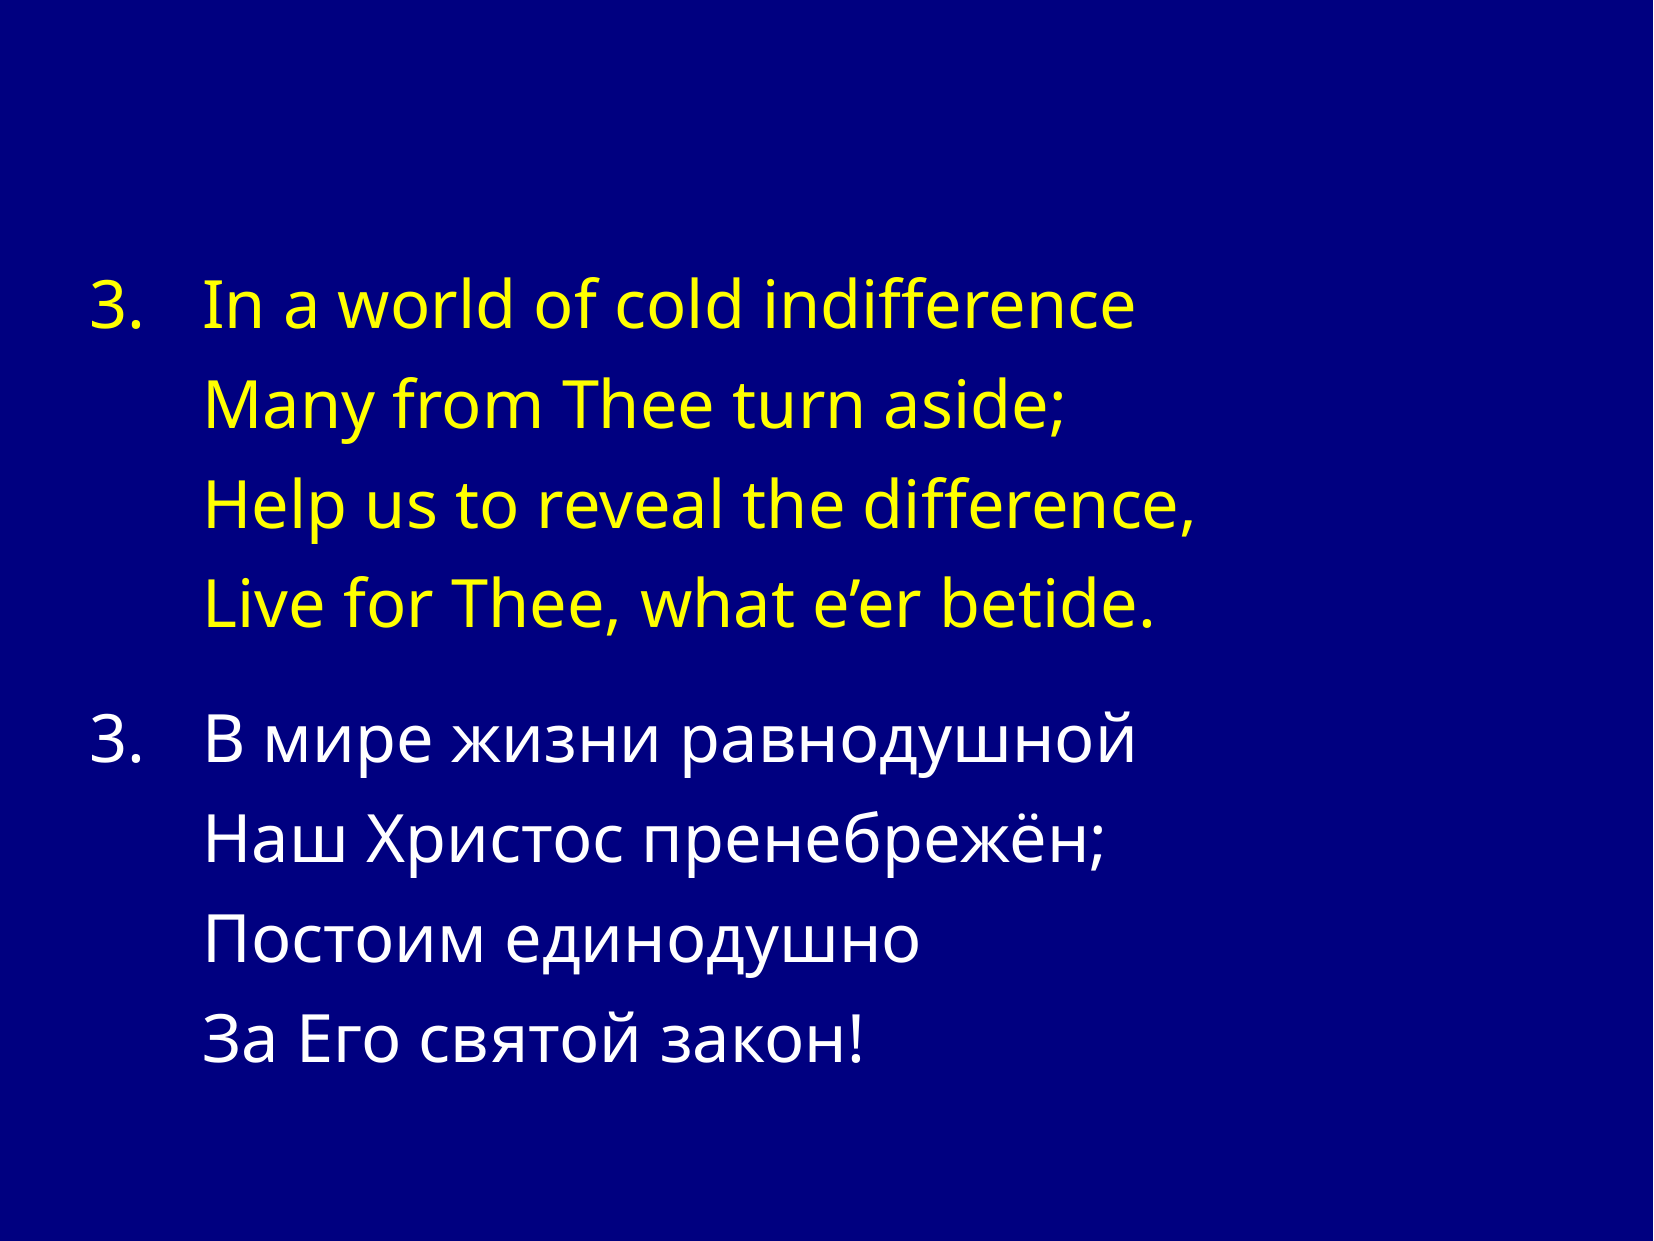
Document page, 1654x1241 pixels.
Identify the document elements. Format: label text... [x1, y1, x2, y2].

text_box 3. В мире жизни равнодушной Наш Христос пренебрежён; Постоим единодушно За Его святой закон! [75, 675, 1576, 1163]
text_box 3. In a world of cold indifference Many from Thee turn aside; Help us to reveal the difference, Live for Thee, what e’er betide. [75, 150, 1576, 638]
